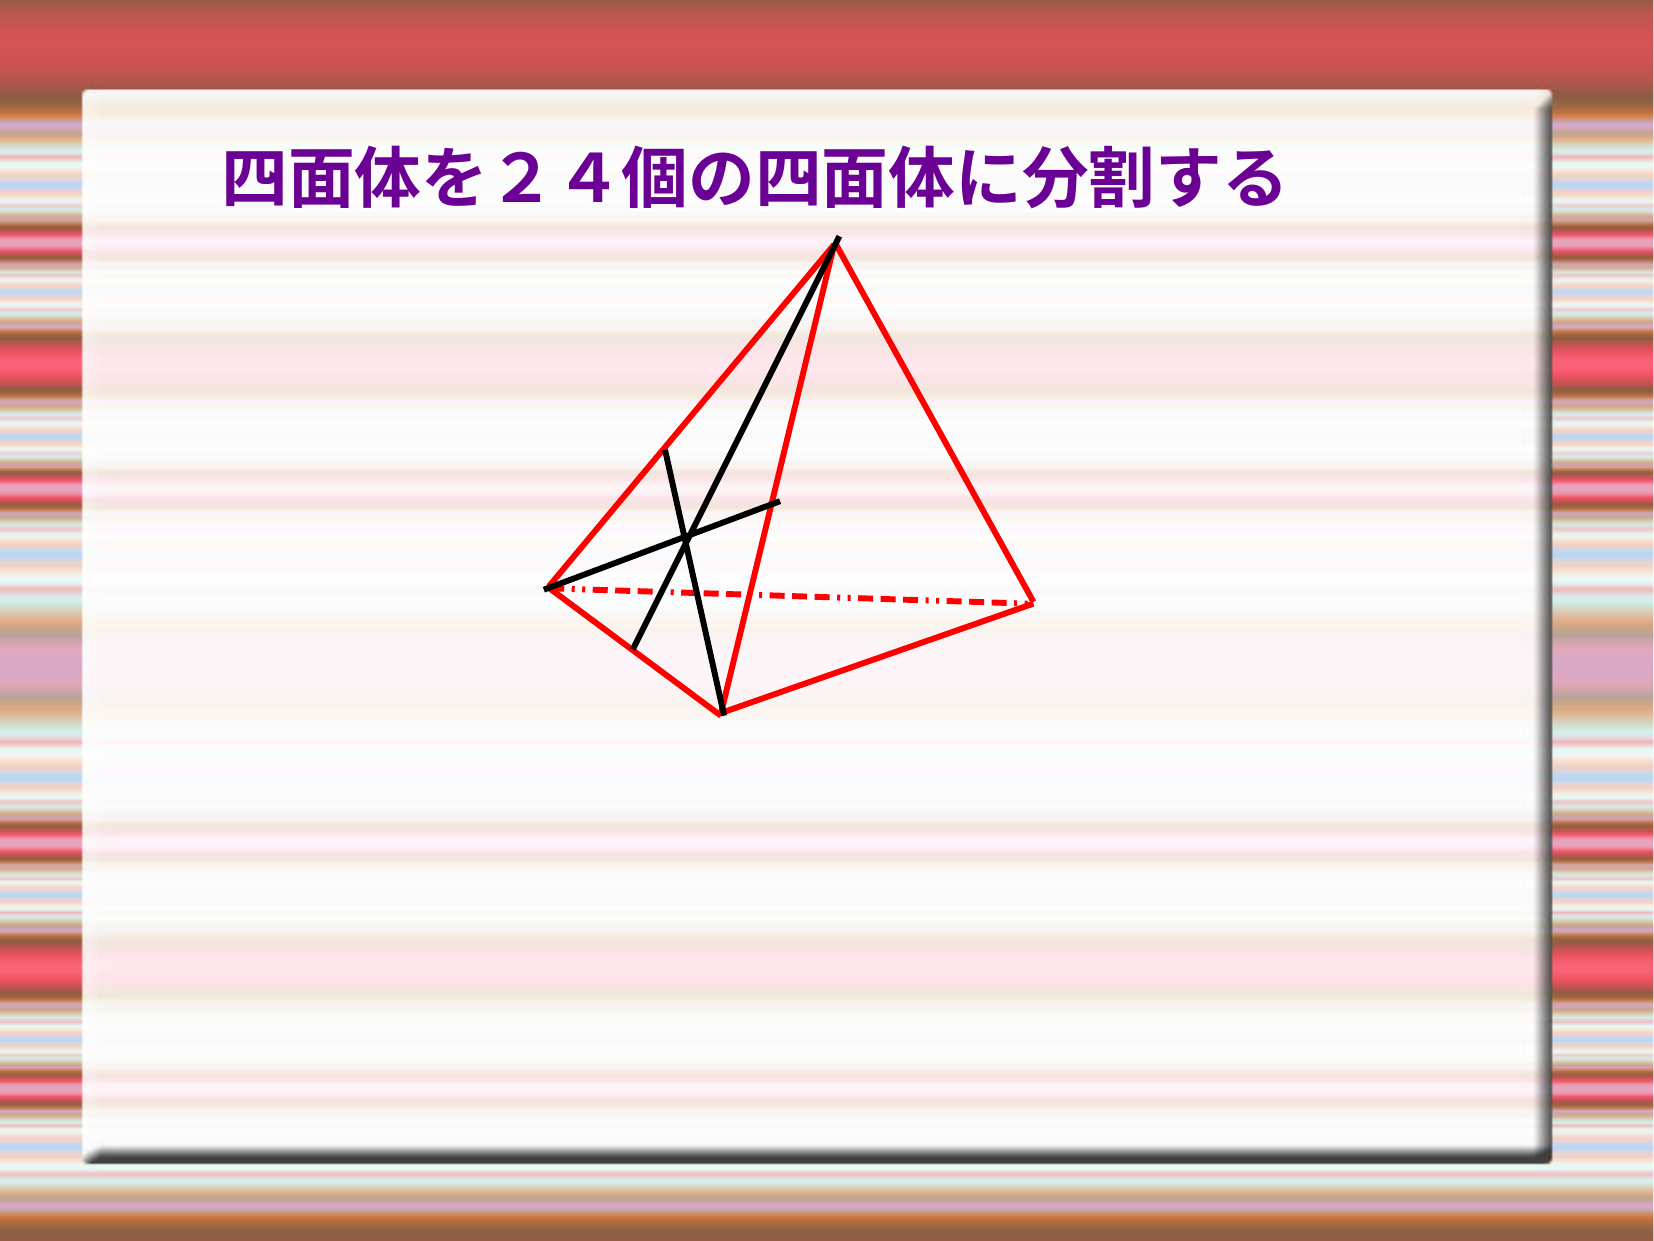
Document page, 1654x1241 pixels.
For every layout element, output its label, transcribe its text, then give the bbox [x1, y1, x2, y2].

picture [0, 0, 1654, 1241]
text_box 四面体を２４個の四面体に分割する [206, 118, 1329, 266]
